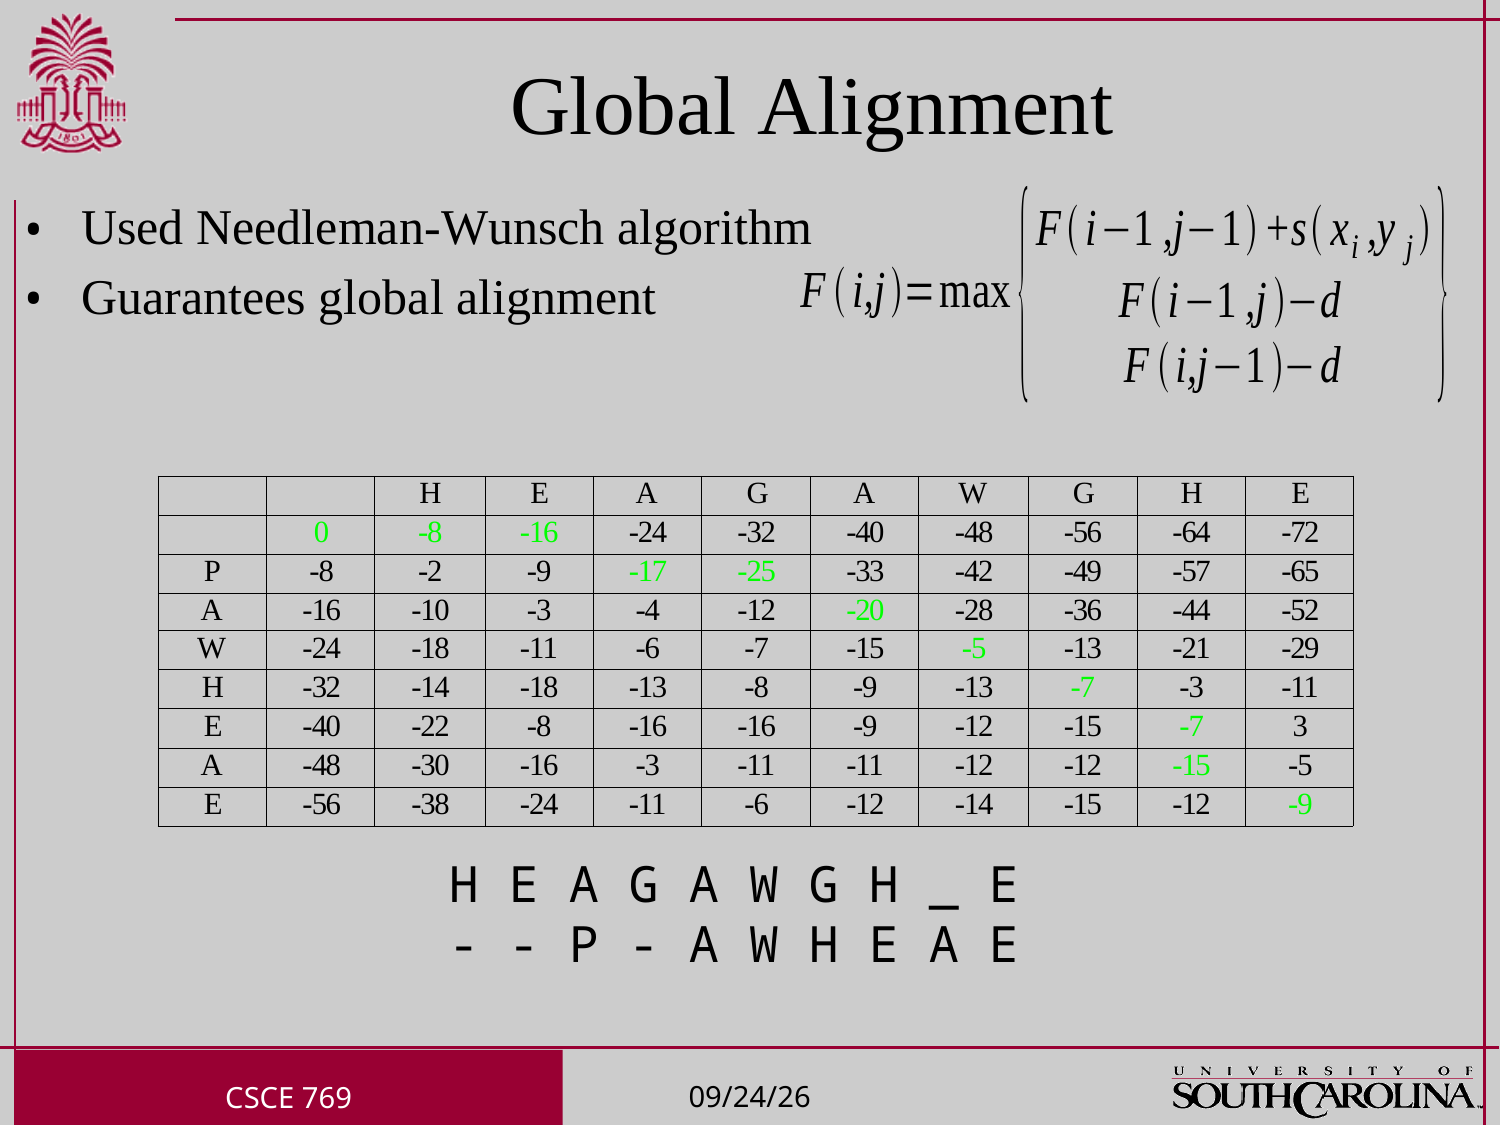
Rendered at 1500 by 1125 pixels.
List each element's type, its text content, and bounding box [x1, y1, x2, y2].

title Global Alignment [174, 24, 1450, 188]
chart [157, 475, 1358, 829]
picture [12, 12, 131, 155]
chart [787, 183, 1463, 406]
picture [1162, 1049, 1483, 1125]
text_box H E A G A W G H _ E - - P - A W H E A E [434, 844, 1147, 980]
list Used Needleman-Wunsch algorithm Guarantees global alignment [24, 200, 1476, 488]
